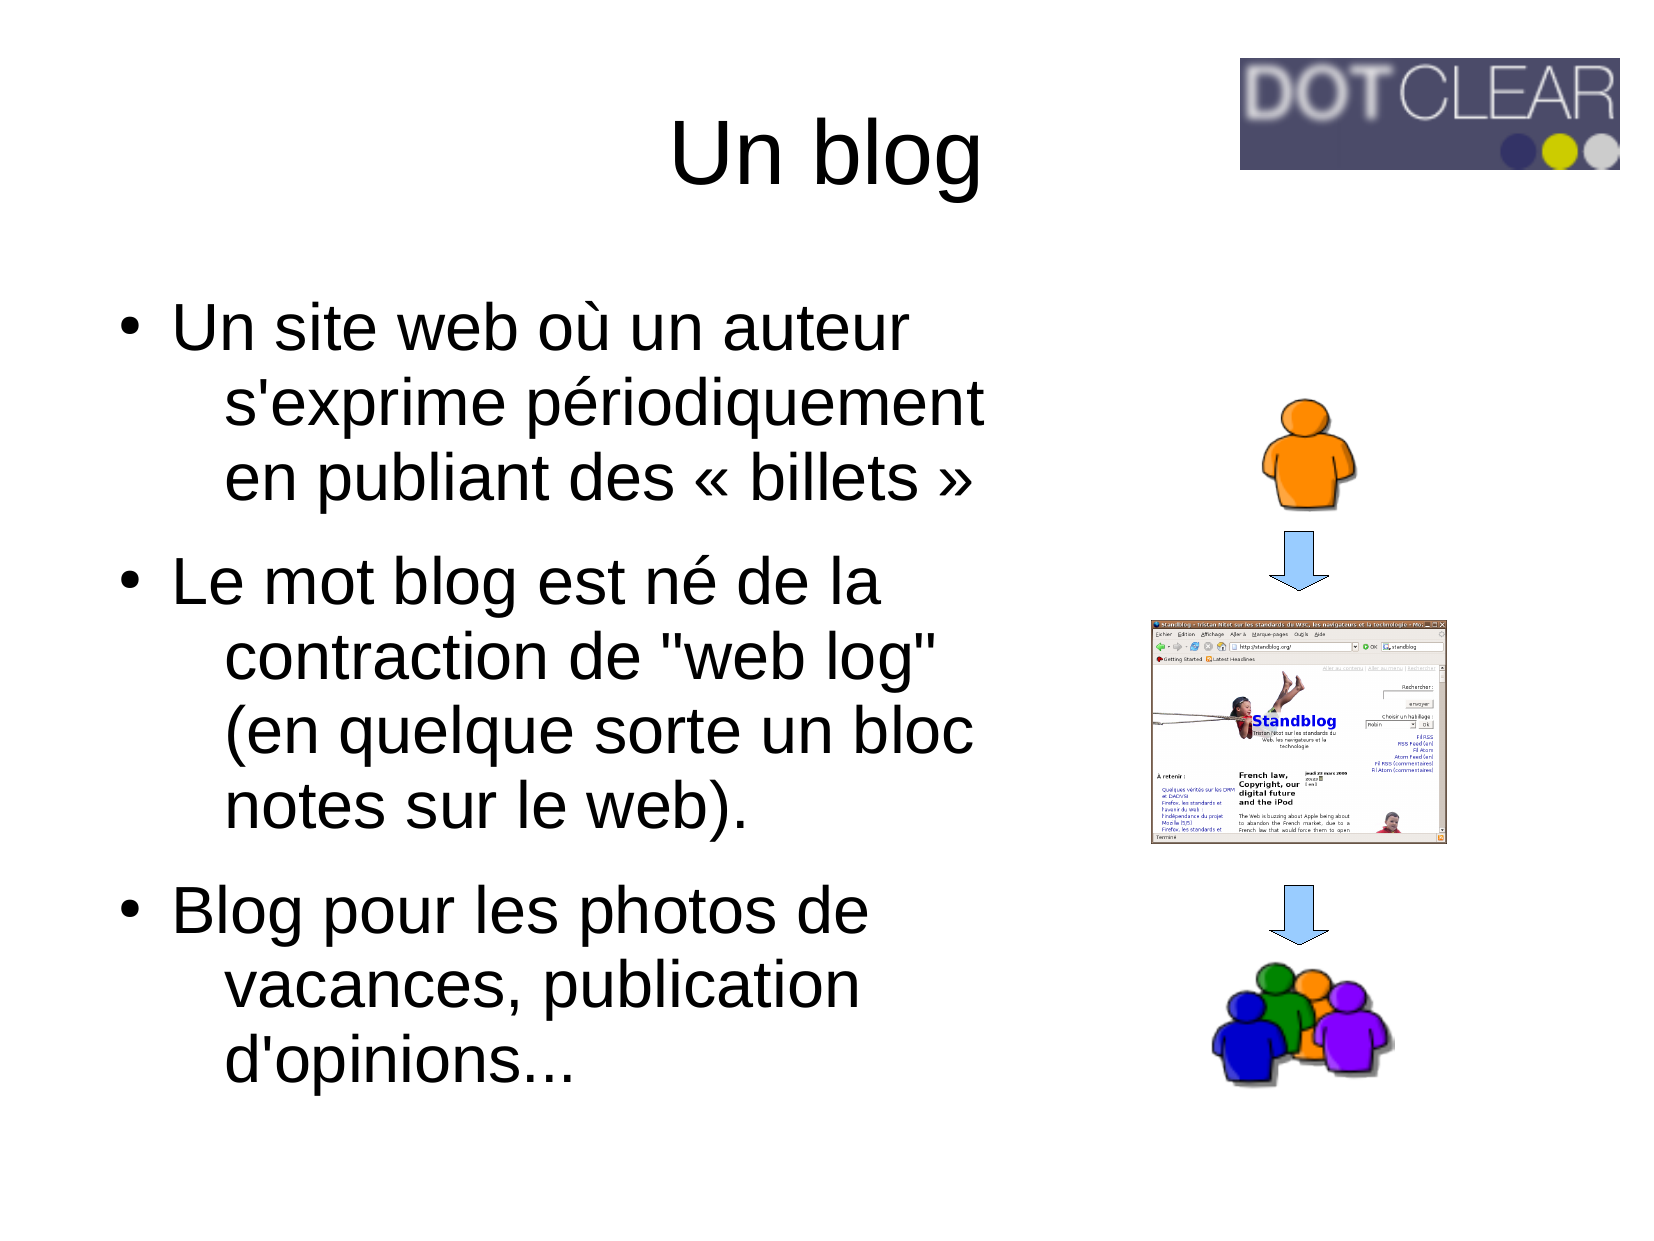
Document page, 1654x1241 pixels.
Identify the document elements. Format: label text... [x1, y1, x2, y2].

picture [1210, 937, 1395, 1123]
title Un blog [82, 49, 1571, 257]
text_box [1269, 885, 1329, 945]
picture [1151, 620, 1447, 844]
list Un site web où un auteur s'exprime périodiquement en publiant des « billets » Le mot blog est né de la contraction de "web log" (en quelque sorte un bloc notes sur le web). Blog pour les photos de vacances, publication d'opinions... [82, 290, 1034, 1180]
text_box [1269, 531, 1329, 591]
picture [1240, 58, 1620, 170]
picture [1240, 389, 1366, 515]
